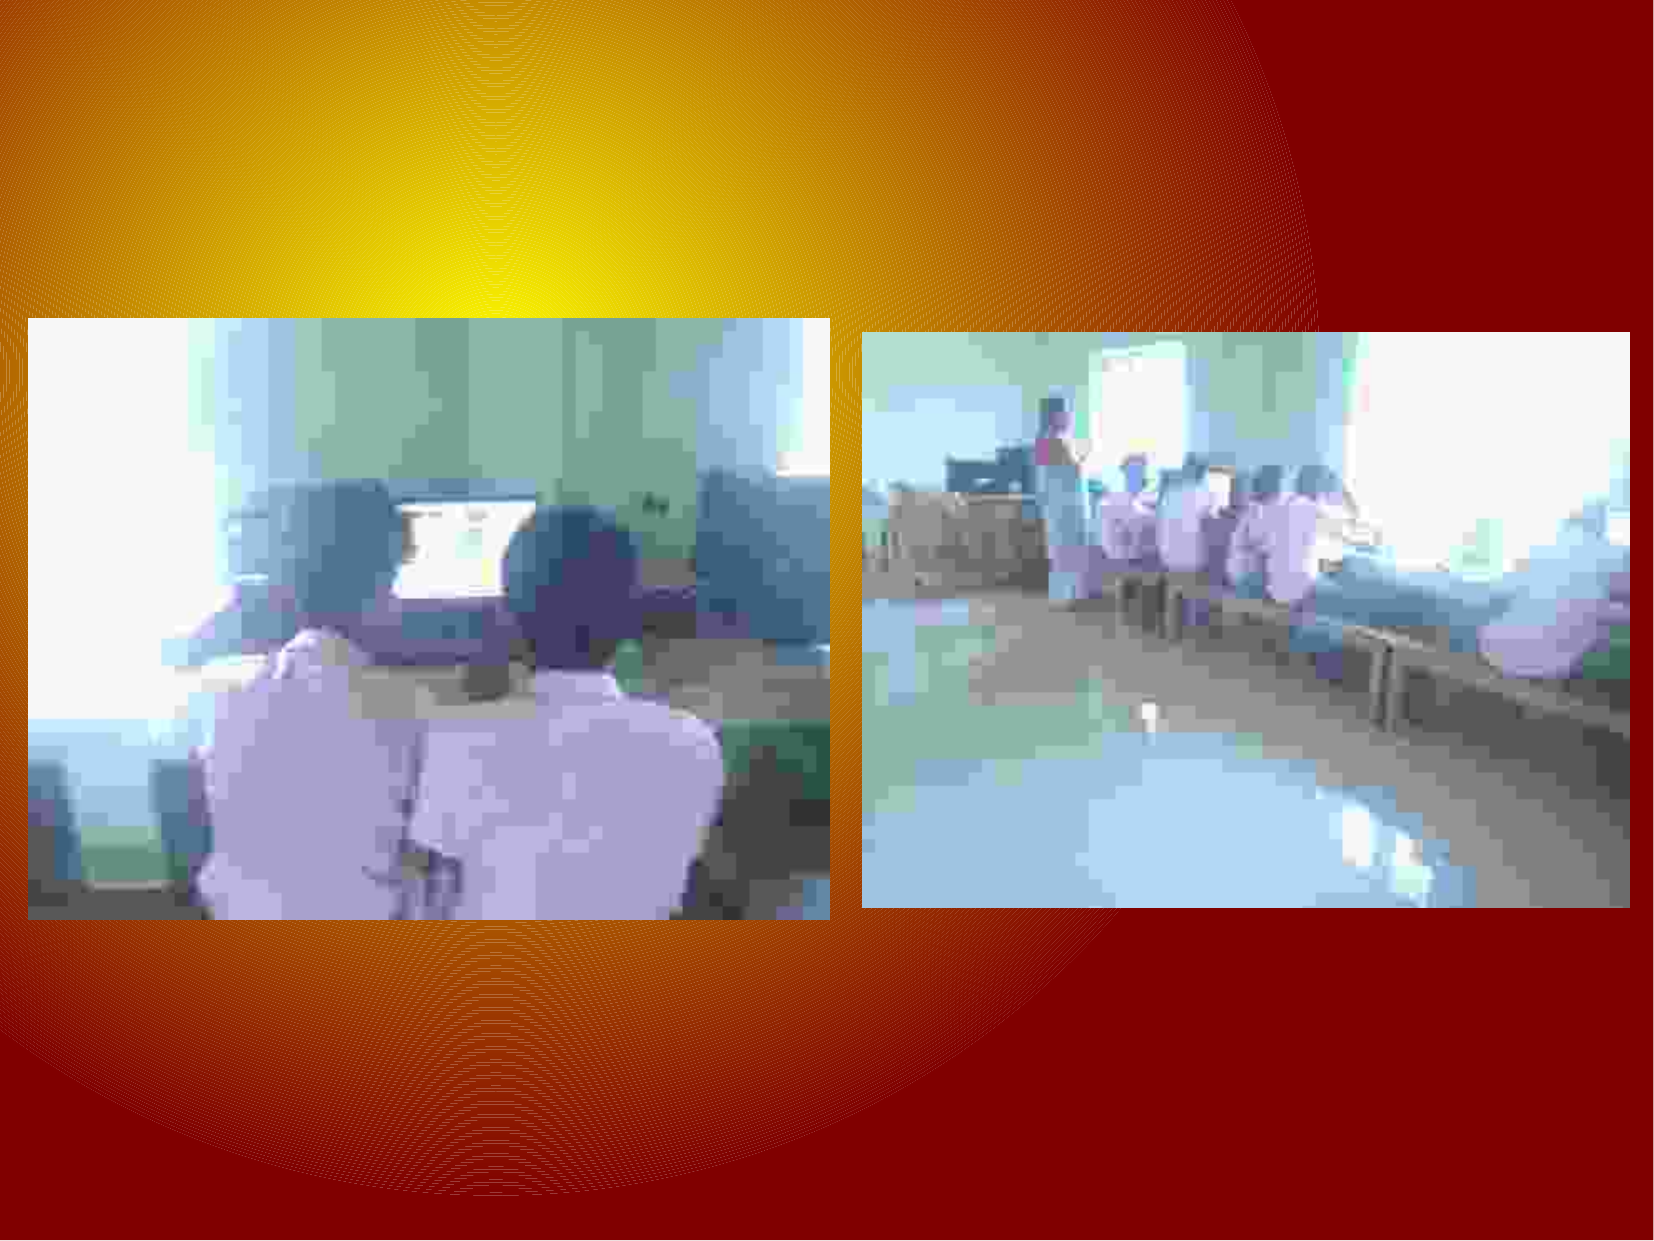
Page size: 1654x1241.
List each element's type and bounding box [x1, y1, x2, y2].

picture [28, 318, 830, 920]
picture [862, 332, 1630, 908]
